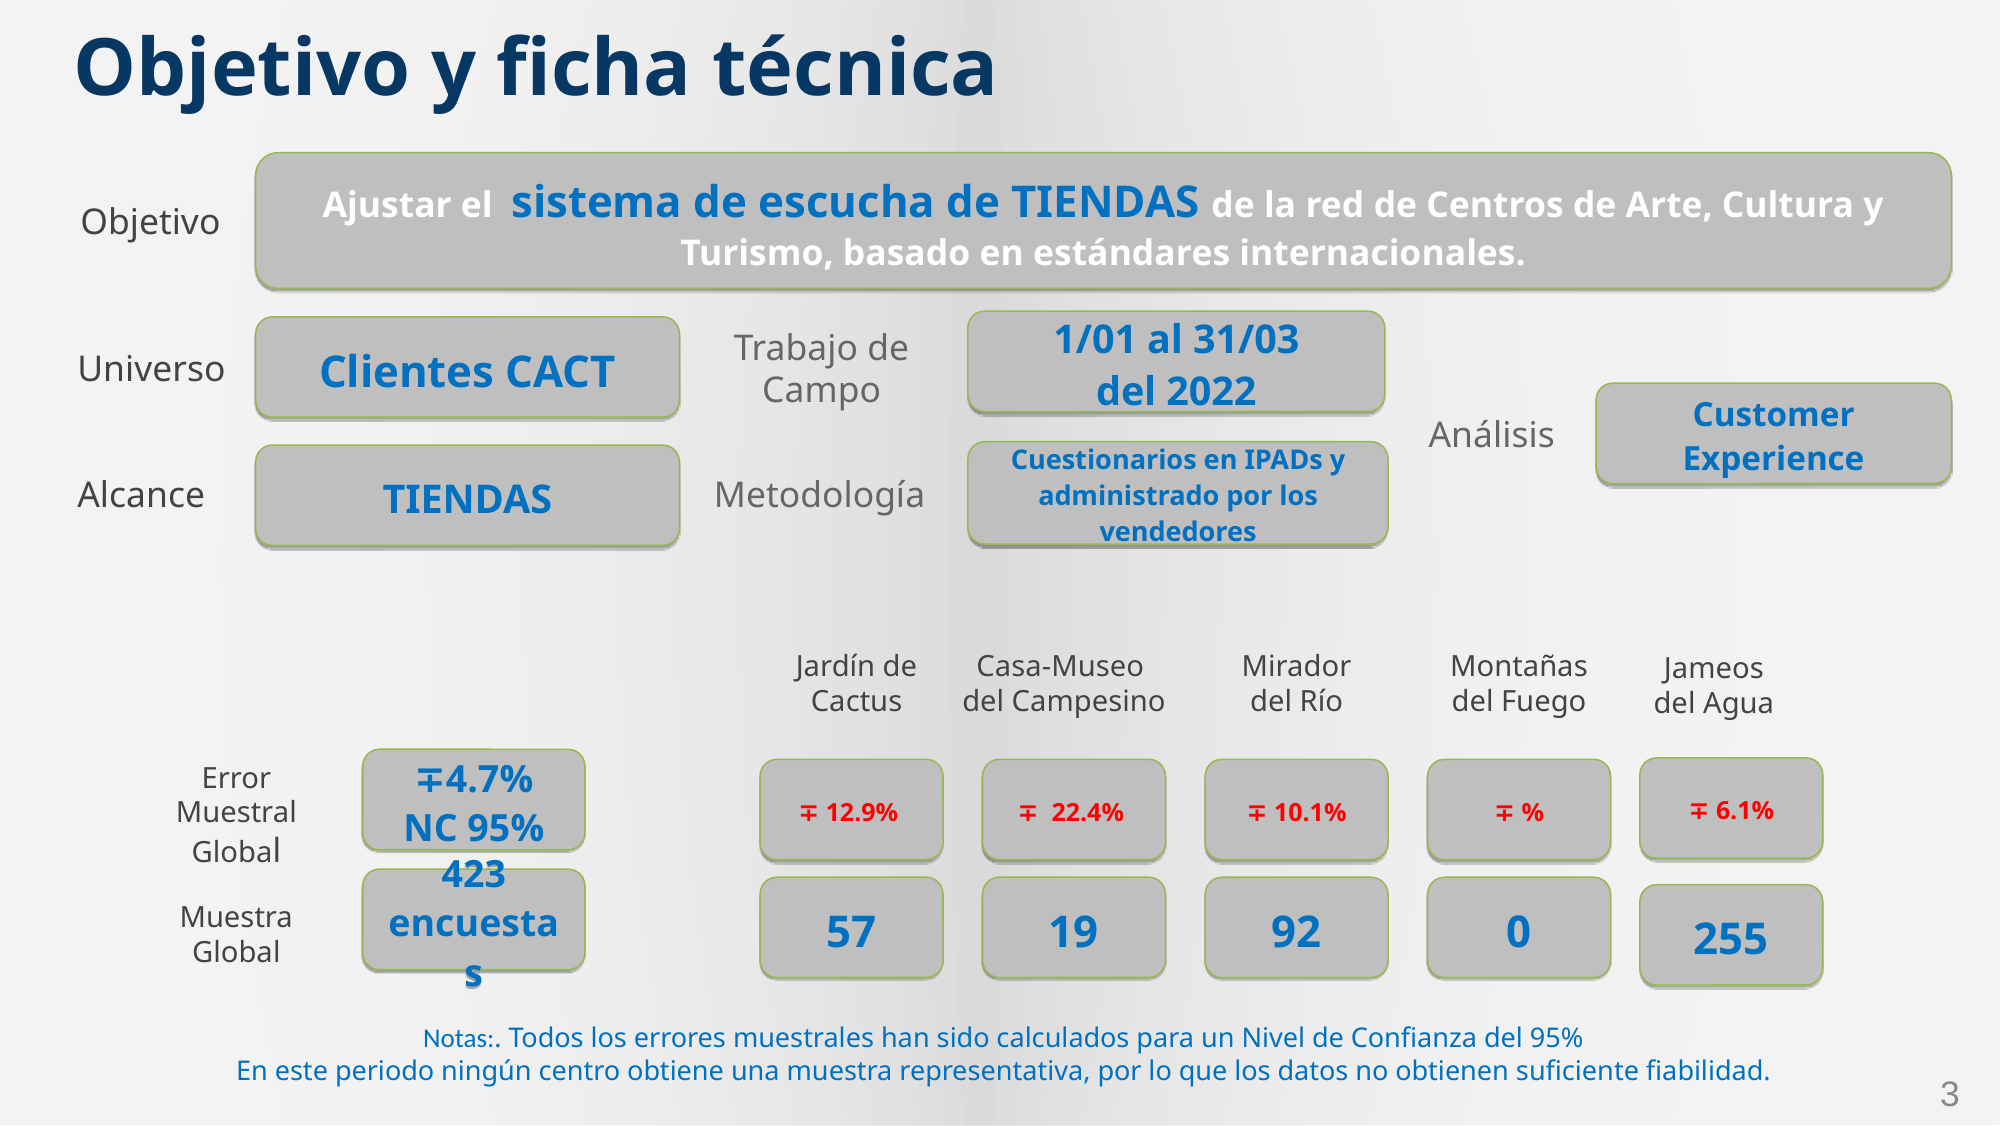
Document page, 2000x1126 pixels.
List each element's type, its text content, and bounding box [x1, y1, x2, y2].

text_box Metodología [682, 462, 967, 524]
text_box Montañas del Fuego [1427, 629, 1611, 736]
text_box Universo [47, 336, 255, 398]
text_box Notas:. Todos los errores muestrales han sido calculados para un Nivel de Confianza del 95% En este periodo ningún centro obtiene una muestra representativa, por lo que los datos no obtienen suficiente fiabilidad. [54, 1011, 1952, 1063]
text_box ∓ 22.4% [982, 759, 1166, 860]
text_box 0 [1427, 877, 1611, 978]
text_box ∓4.7% NC 95% [362, 749, 585, 850]
text_box Alcance [36, 462, 255, 524]
text_box Análisis [1387, 402, 1596, 464]
text_box Jardín de Cactus [745, 629, 943, 736]
text_box 57 [760, 877, 944, 978]
text_box ∓ 10.1% [1205, 759, 1389, 860]
text_box 1/01 al 31/03 del 2022 [967, 311, 1385, 412]
text_box ∓ % [1427, 759, 1611, 860]
text_box Trabajo de Campo [679, 315, 964, 419]
text_box 423 encuestas [362, 869, 585, 970]
text_box 19 [982, 877, 1166, 978]
text_box Mirador del Río [1205, 629, 1389, 736]
text_box TIENDAS [255, 445, 680, 546]
text_box ∓ 6.1% [1639, 757, 1823, 859]
text_box Cuestionarios en IPADs y administrado por los vendedores [967, 441, 1389, 545]
text_box Jameos del Agua [1622, 631, 1806, 738]
text_box Muestra Global [121, 888, 352, 978]
slide_number 3 [1609, 1062, 1960, 1122]
text_box Error Muestral Global [123, 749, 350, 879]
text_box 255 [1639, 884, 1823, 986]
title Objetivo y ficha técnica [55, 2, 1934, 126]
text_box ∓ 12.9% [760, 759, 944, 860]
text_box Ajustar el sistema de escucha de TIENDAS de la red de Centros de Arte, Cultura y Turismo, basado en estándares internacionales. [255, 152, 1952, 289]
text_box Customer Experience [1596, 383, 1952, 484]
text_box Casa-Museo del Campesino [943, 629, 1185, 736]
text_box 92 [1205, 877, 1389, 978]
text_box Clientes CACT [255, 316, 679, 418]
text_box Objetivo [46, 190, 255, 251]
